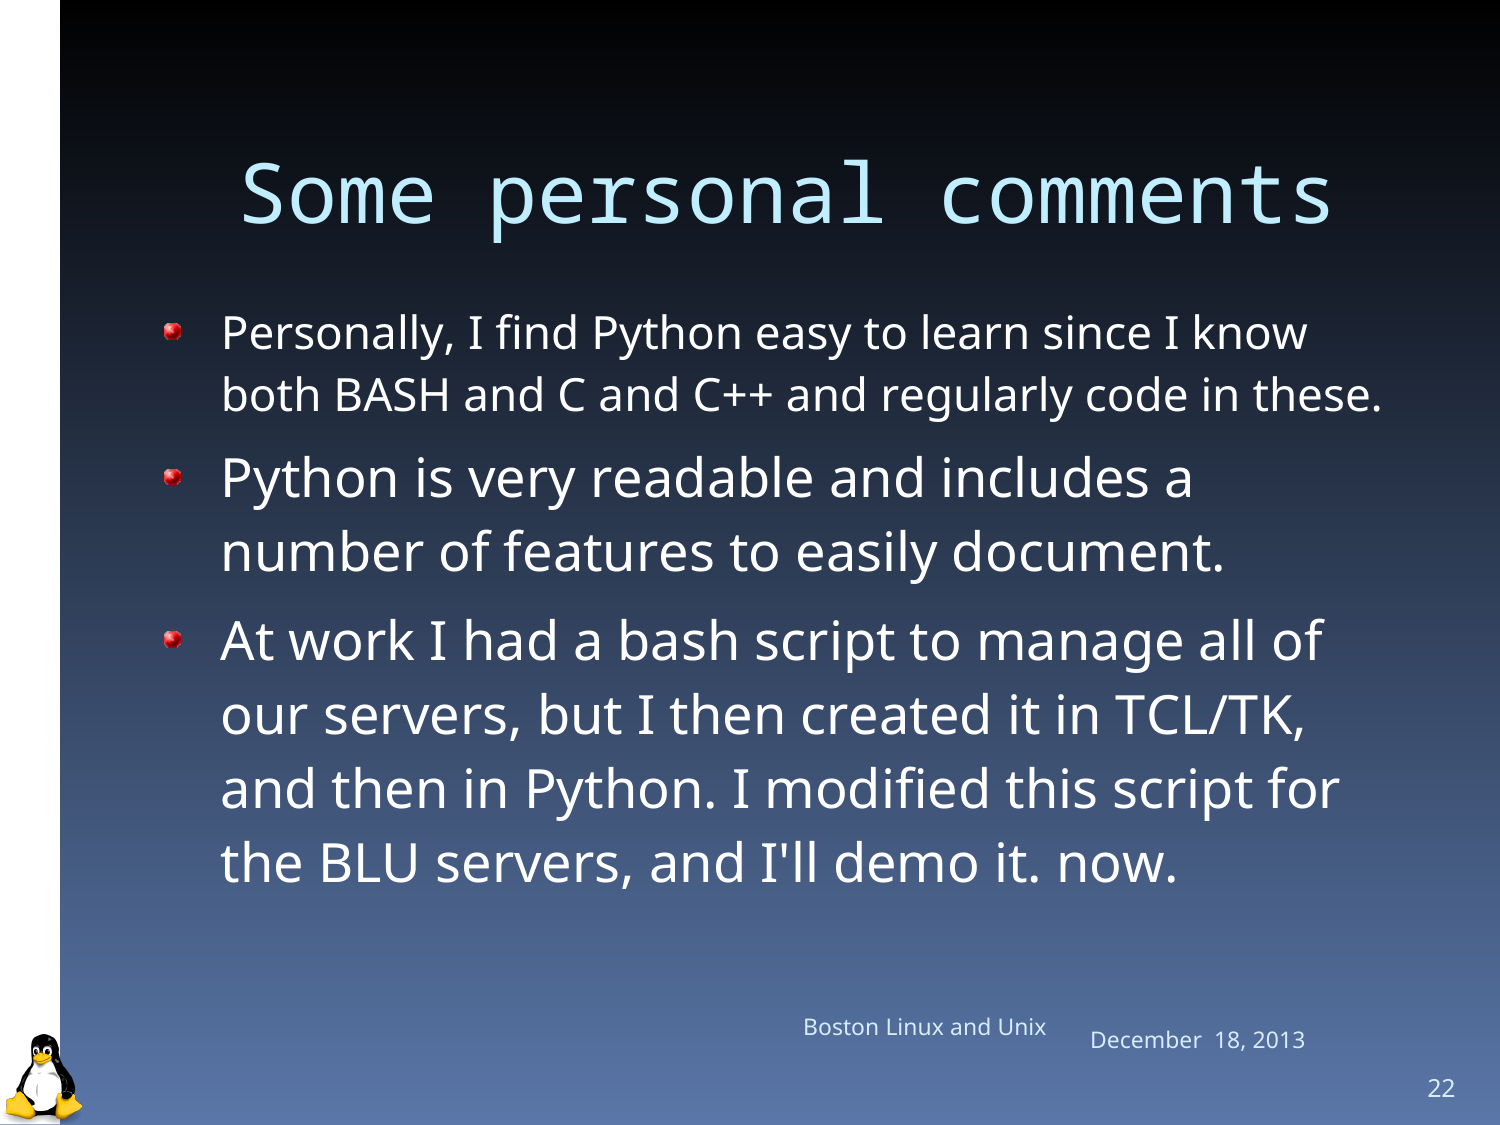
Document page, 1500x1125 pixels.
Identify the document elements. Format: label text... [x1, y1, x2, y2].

title Some personal comments [149, 91, 1425, 292]
list Personally, I find Python easy to learn since I know both BASH and C and C++ and regularly code in these. Python is very readable and includes a number of features to easily document. At work I had a bash script to manage all of our servers, but I then created it in TCL/TK, and then in Python. I modified this script for the BLU servers, and I'll demo it. now. [149, 292, 1425, 962]
picture [0, 1034, 82, 1125]
